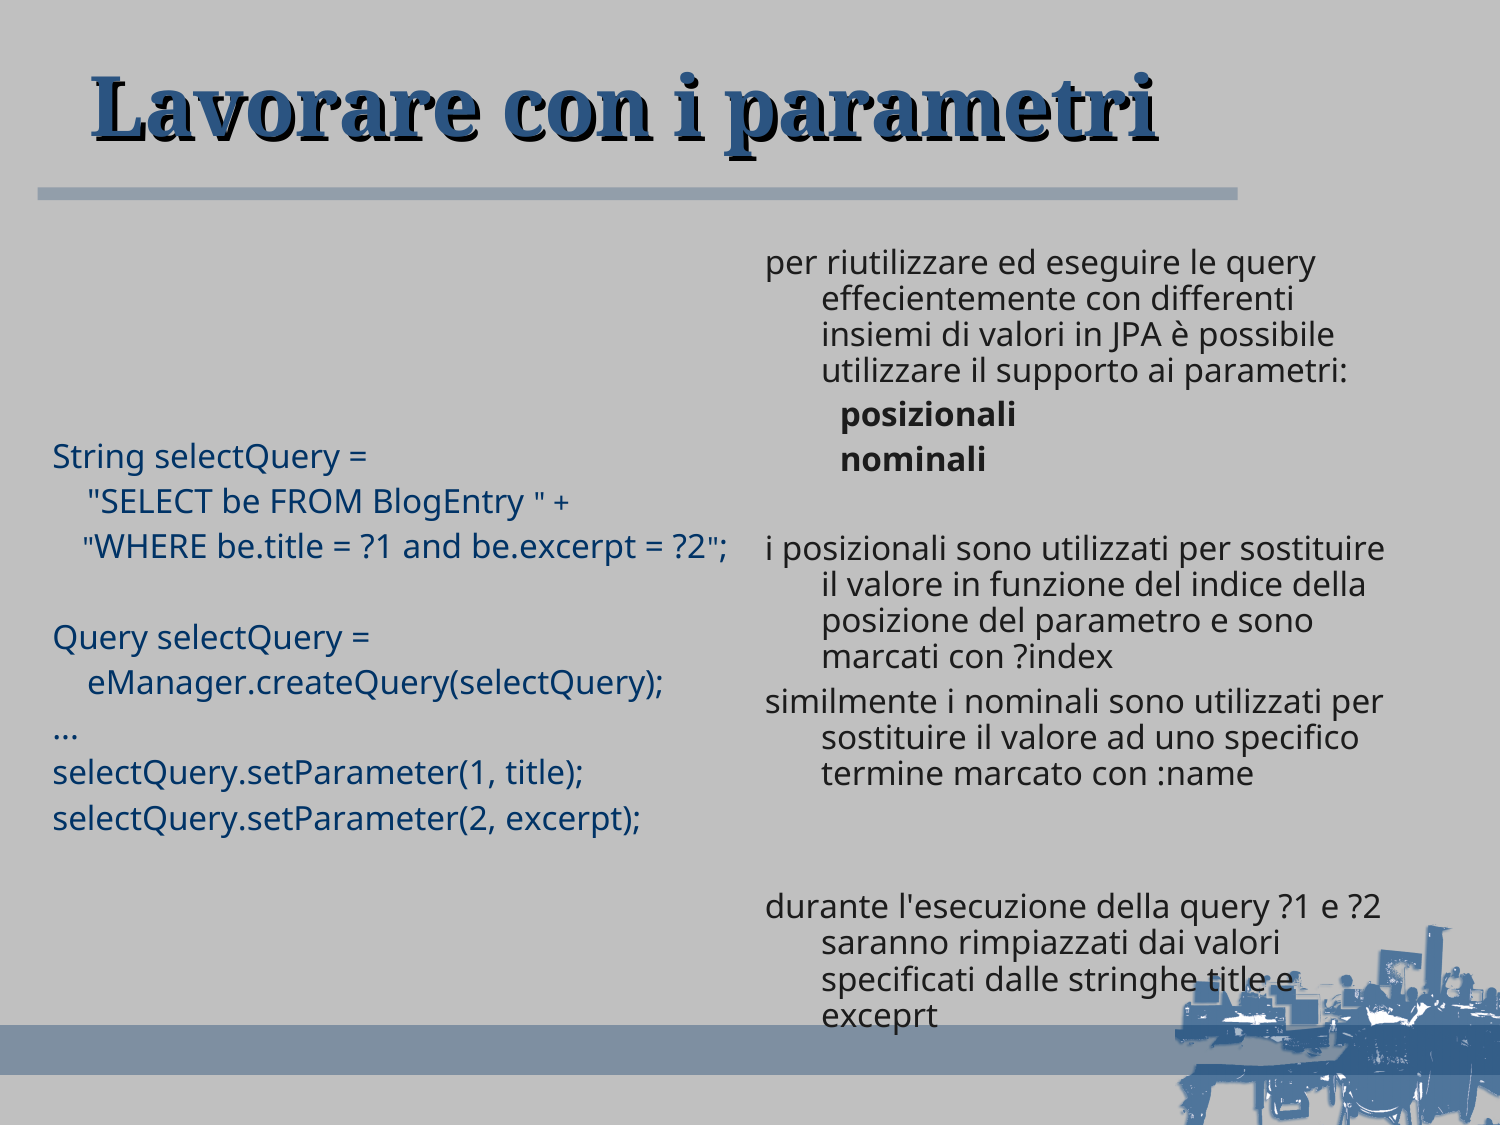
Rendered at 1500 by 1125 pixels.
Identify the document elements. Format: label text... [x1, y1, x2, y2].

title Lavorare con i parametri [75, 35, 1426, 174]
text_box String selectQuery = "SELECT be FROM BlogEntry " + "WHERE be.title = ?1 and be.excerpt = ?2"; Query selectQuery = eManager.createQuery(selectQuery); ... selectQuery.setParameter(1, title); selectQuery.setParameter(2, excerpt); [37, 424, 763, 848]
list per riutilizzare ed eseguire le query effecientemente con differenti insiemi di valori in JPA è possibile utilizzare il supporto ai parametri: posizionali nominali i posizionali sono utilizzati per sostituire il valore in funzione del indice della posizione del parametro e sono marcati con ?index similmente i nominali sono utilizzati per sostituire il valore ad uno specifico termine marcato con :name durante l'esecuzione della query ?1 e ?2 saranno rimpiazzati dai valori specificati dalle stringhe title e exceprt [750, 237, 1426, 1006]
